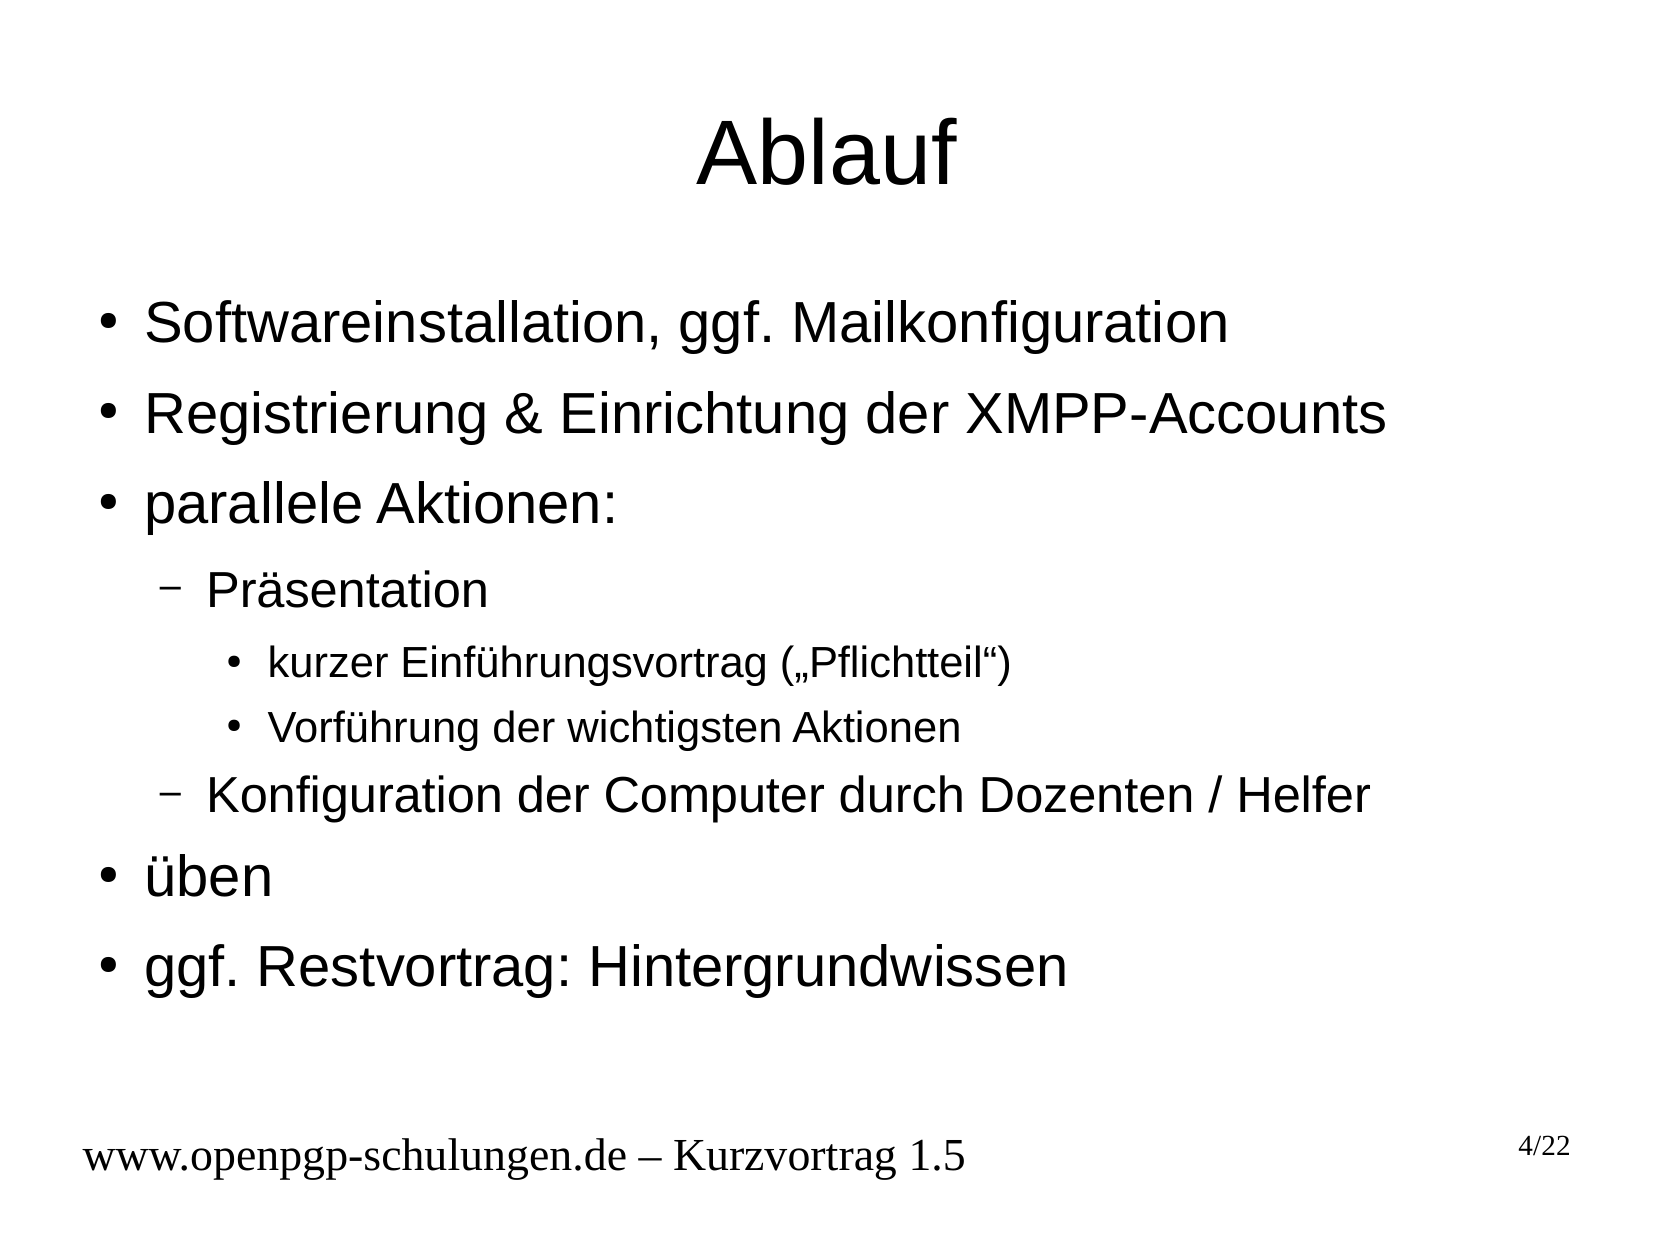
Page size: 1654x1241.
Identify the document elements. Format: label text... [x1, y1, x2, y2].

list Softwareinstallation, ggf. Mailkonfiguration Registrierung & Einrichtung der XMPP-Accounts parallele Aktionen: Präsentation kurzer Einführungsvortrag („Pflichtteil“) Vorführung der wichtigsten Aktionen Konfiguration der Computer durch Dozenten / Helfer üben ggf. Restvortrag: Hintergrundwissen [82, 290, 1538, 1010]
title Ablauf [82, 49, 1571, 257]
